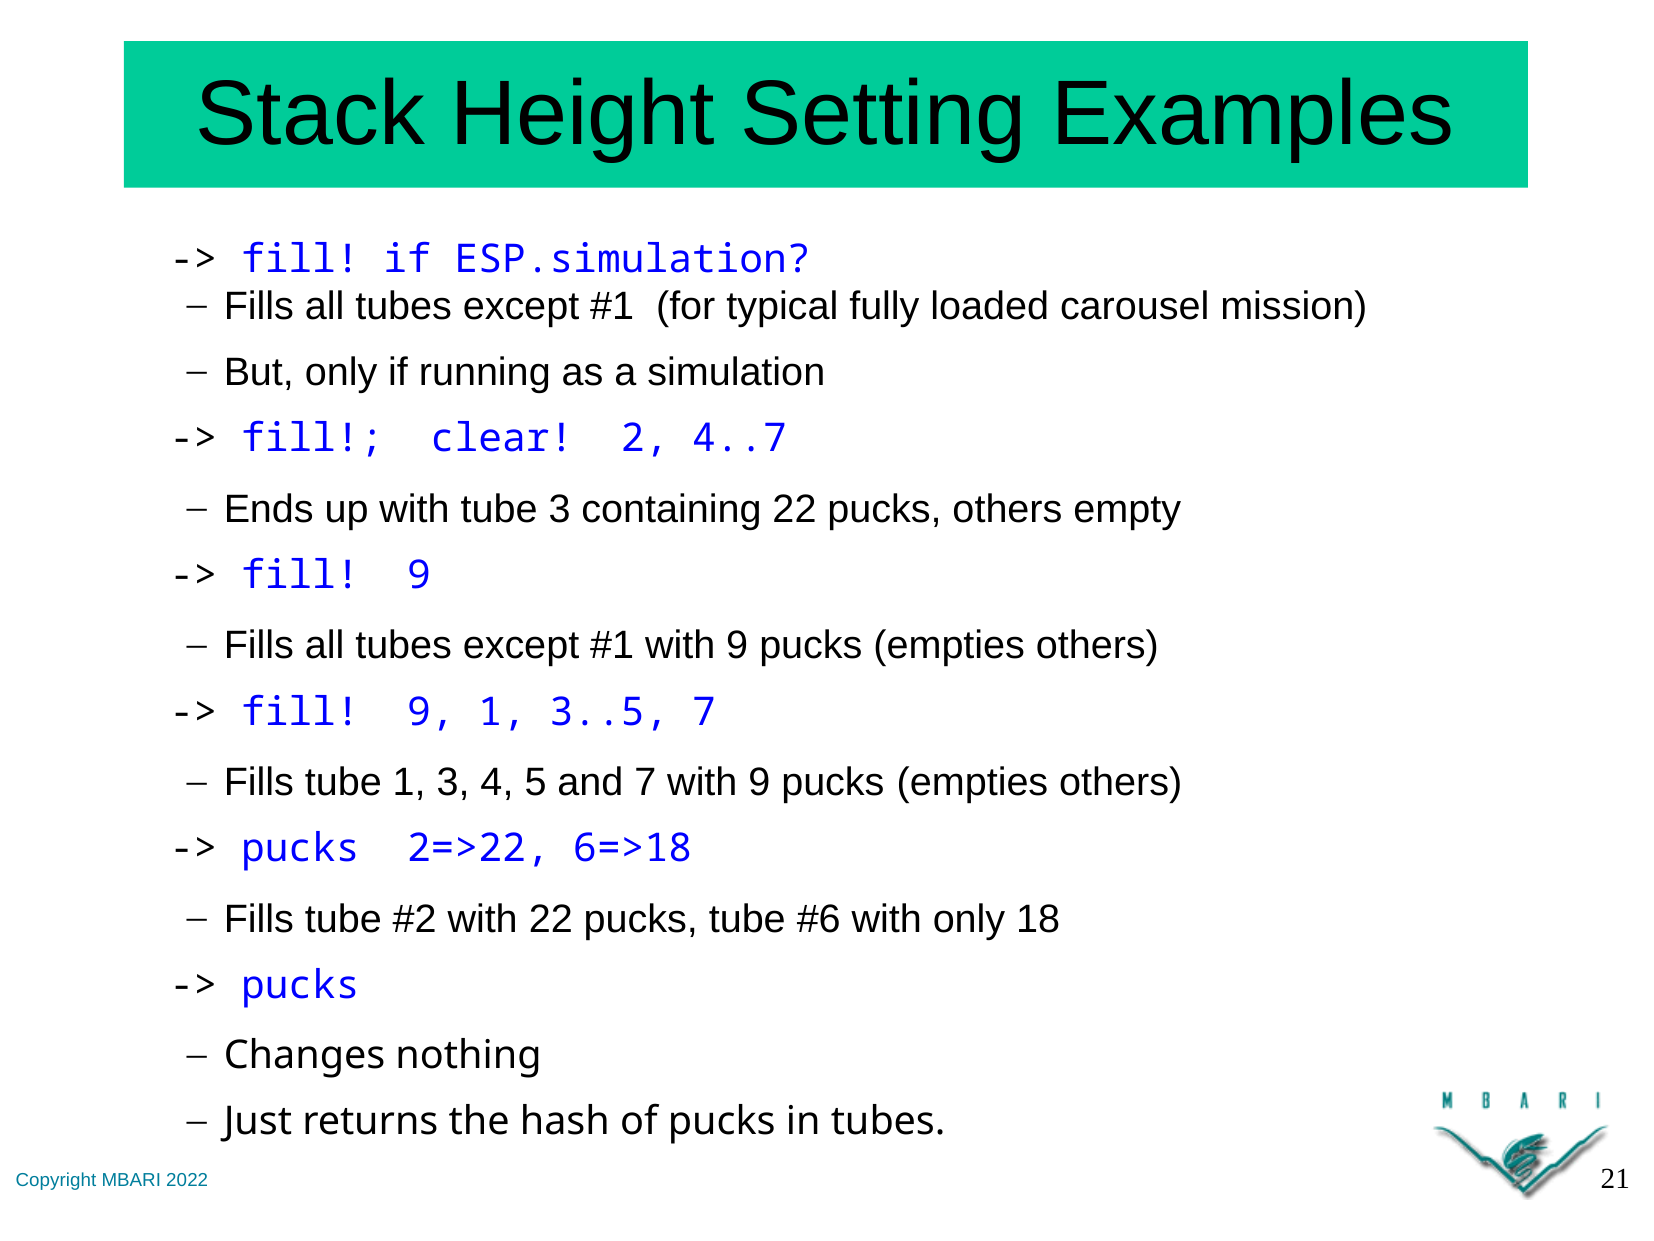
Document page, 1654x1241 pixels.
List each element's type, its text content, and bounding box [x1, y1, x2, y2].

list -> fill! if ESP.simulation? Fills all tubes except #1 (for typical fully loaded carousel mission) But, only if running as a simulation -> fill!; clear! 2, 4..7 Ends up with tube 3 containing 22 pucks, others empty -> fill! 9 Fills all tubes except #1 with 9 pucks (empties others) -> fill! 9, 1, 3..5, 7 Fills tube 1, 3, 4, 5 and 7 with 9 pucks (empties others) -> pucks 2=>22, 6=>18 Fills tube #2 with 22 pucks, tube #6 with only 18 -> pucks Changes nothing Just returns the hash of pucks in tubes. [112, 225, 1388, 1163]
title Stack Height Setting Examples [123, 41, 1528, 188]
picture [1426, 1091, 1613, 1200]
